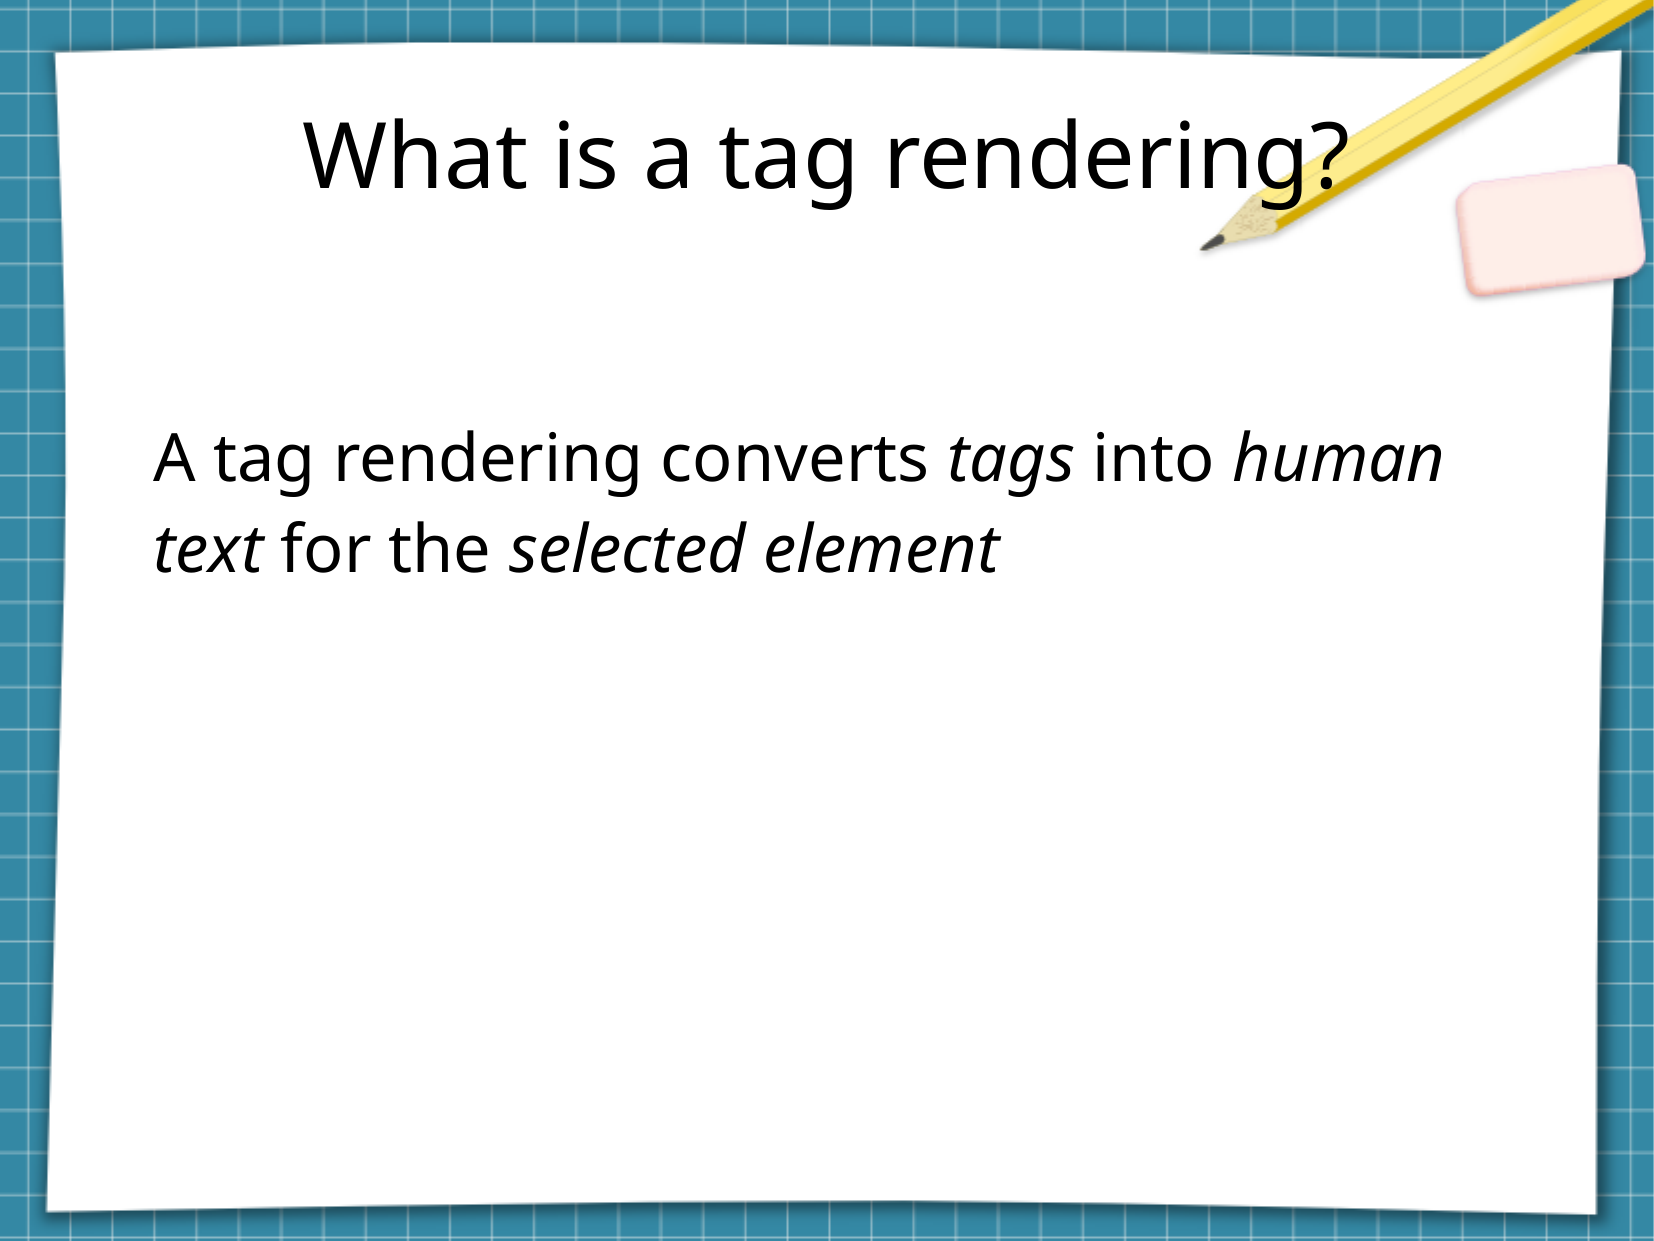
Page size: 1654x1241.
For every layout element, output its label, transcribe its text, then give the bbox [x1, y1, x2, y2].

picture [0, 0, 1654, 1241]
list A tag rendering converts tags into human text for the selected element [82, 290, 1571, 1010]
title What is a tag rendering? [82, 49, 1571, 257]
